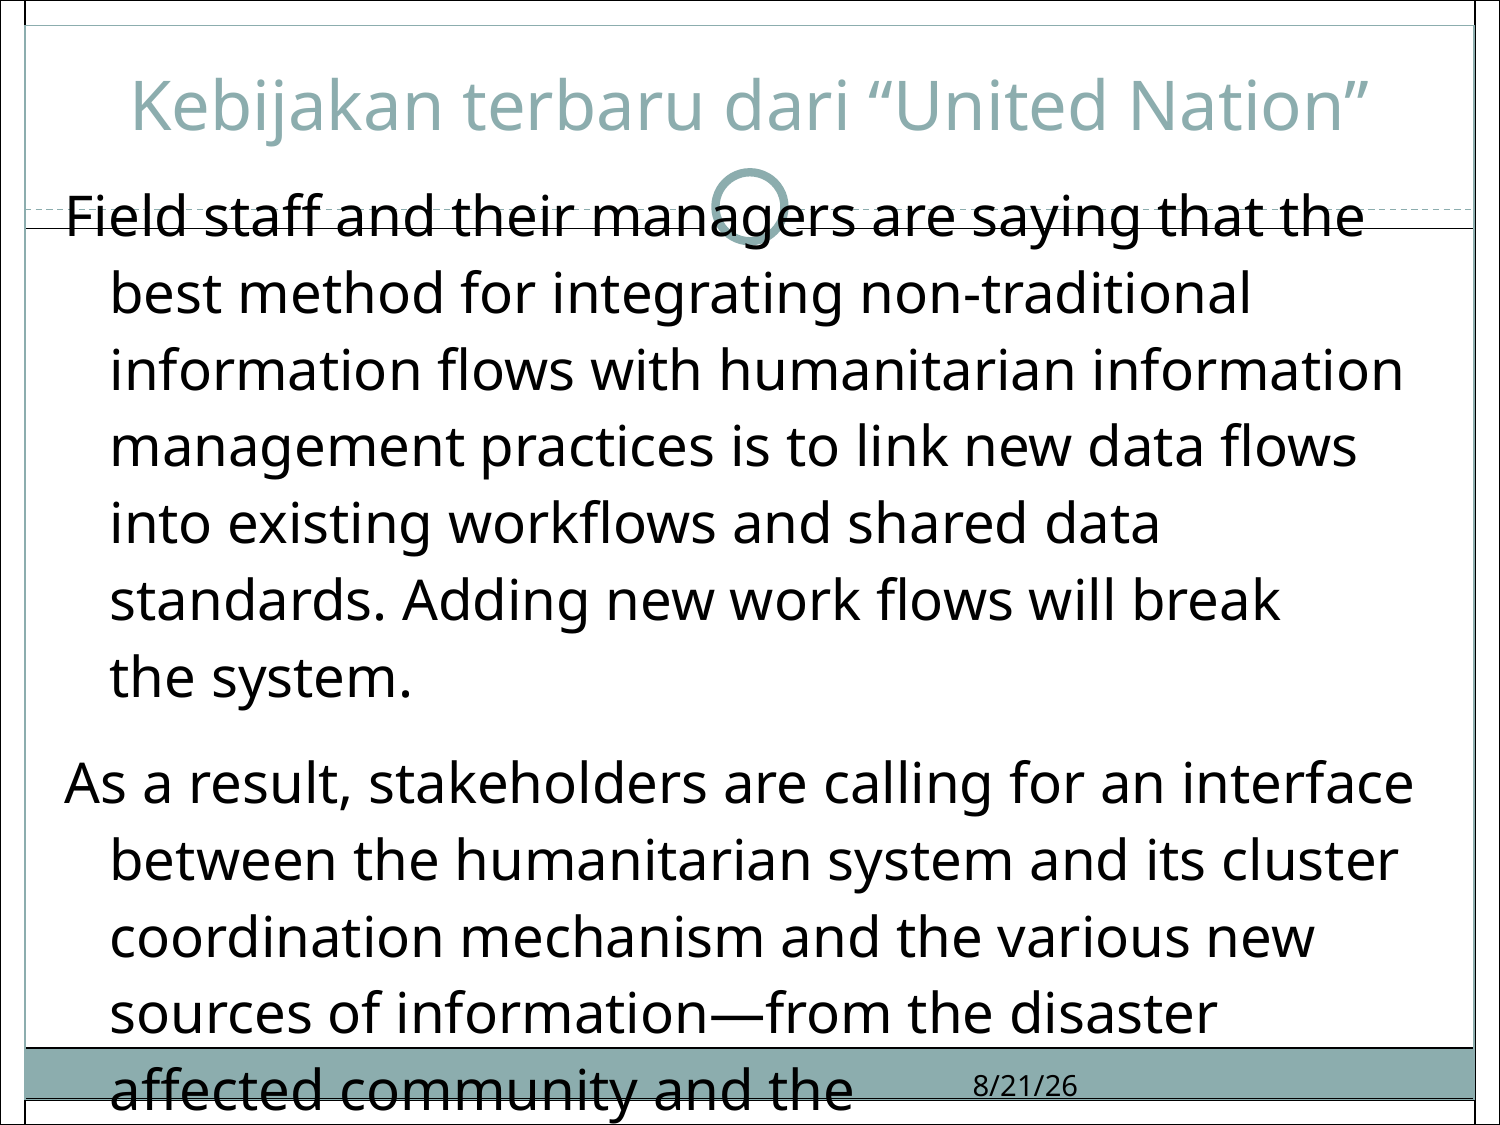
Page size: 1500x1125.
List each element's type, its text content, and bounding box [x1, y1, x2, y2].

title Kebijakan terbaru dari “United Nation” [49, 0, 1450, 161]
list Field staff and their managers are saying that the best method for integrating non-traditional information flows with humanitarian information management practices is to link new data flows into existing workflows and shared data standards. Adding new work flows will break the system. As a result, stakeholders are calling for an interface between the humanitarian system and its cluster coordination mechanism and the various new sources of information—from the disaster affected community and the volunteer/humanitarian technologists. [49, 161, 1450, 1065]
